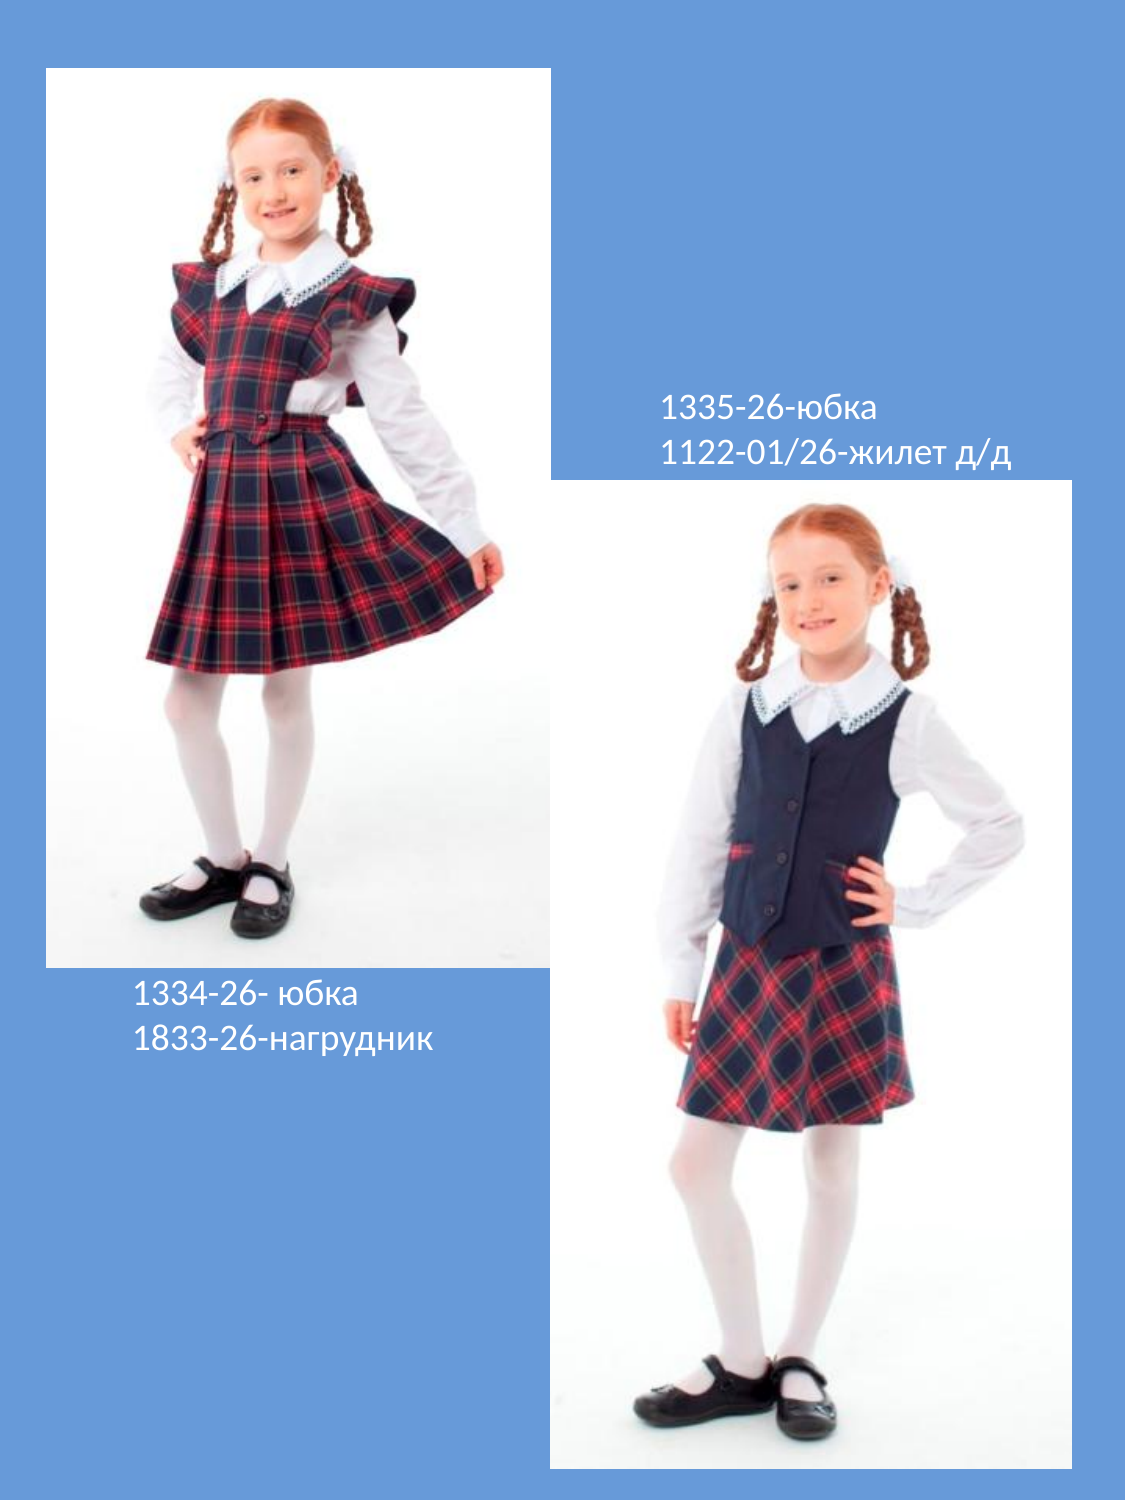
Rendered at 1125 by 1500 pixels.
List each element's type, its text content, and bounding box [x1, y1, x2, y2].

text_box 1334-26- юбка 1833-26-нагрудник [117, 902, 528, 1079]
picture [46, 68, 1072, 1469]
text_box 1335-26-юбка 1122-01/26-жилет д/д [644, 316, 1078, 493]
